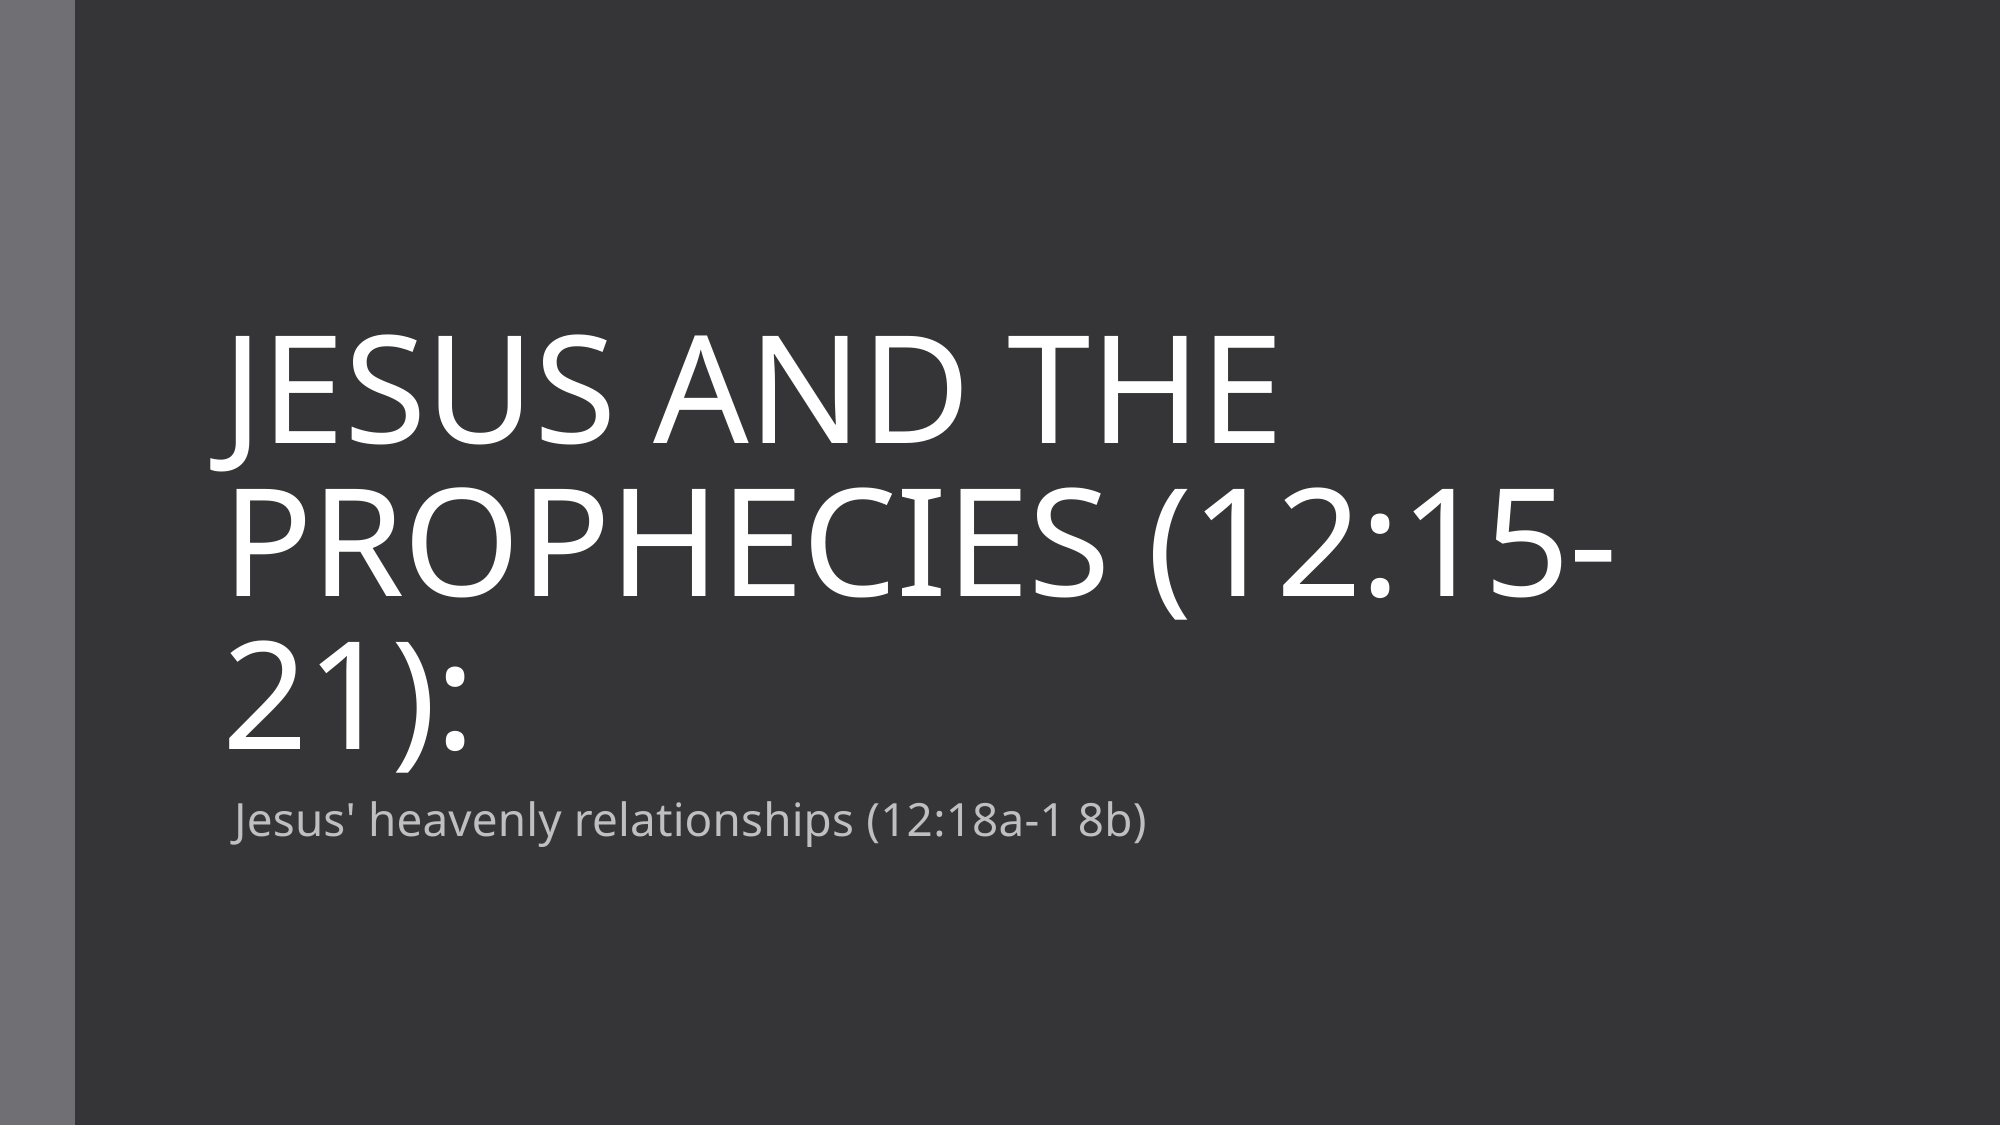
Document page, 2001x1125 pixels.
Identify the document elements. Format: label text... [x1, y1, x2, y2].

subtitle Jesus' heavenly relationships (12:18a-1 8b) [206, 787, 1752, 1066]
title JESUS AND THE PROPHECIES (12:15-21): [206, 124, 1752, 787]
